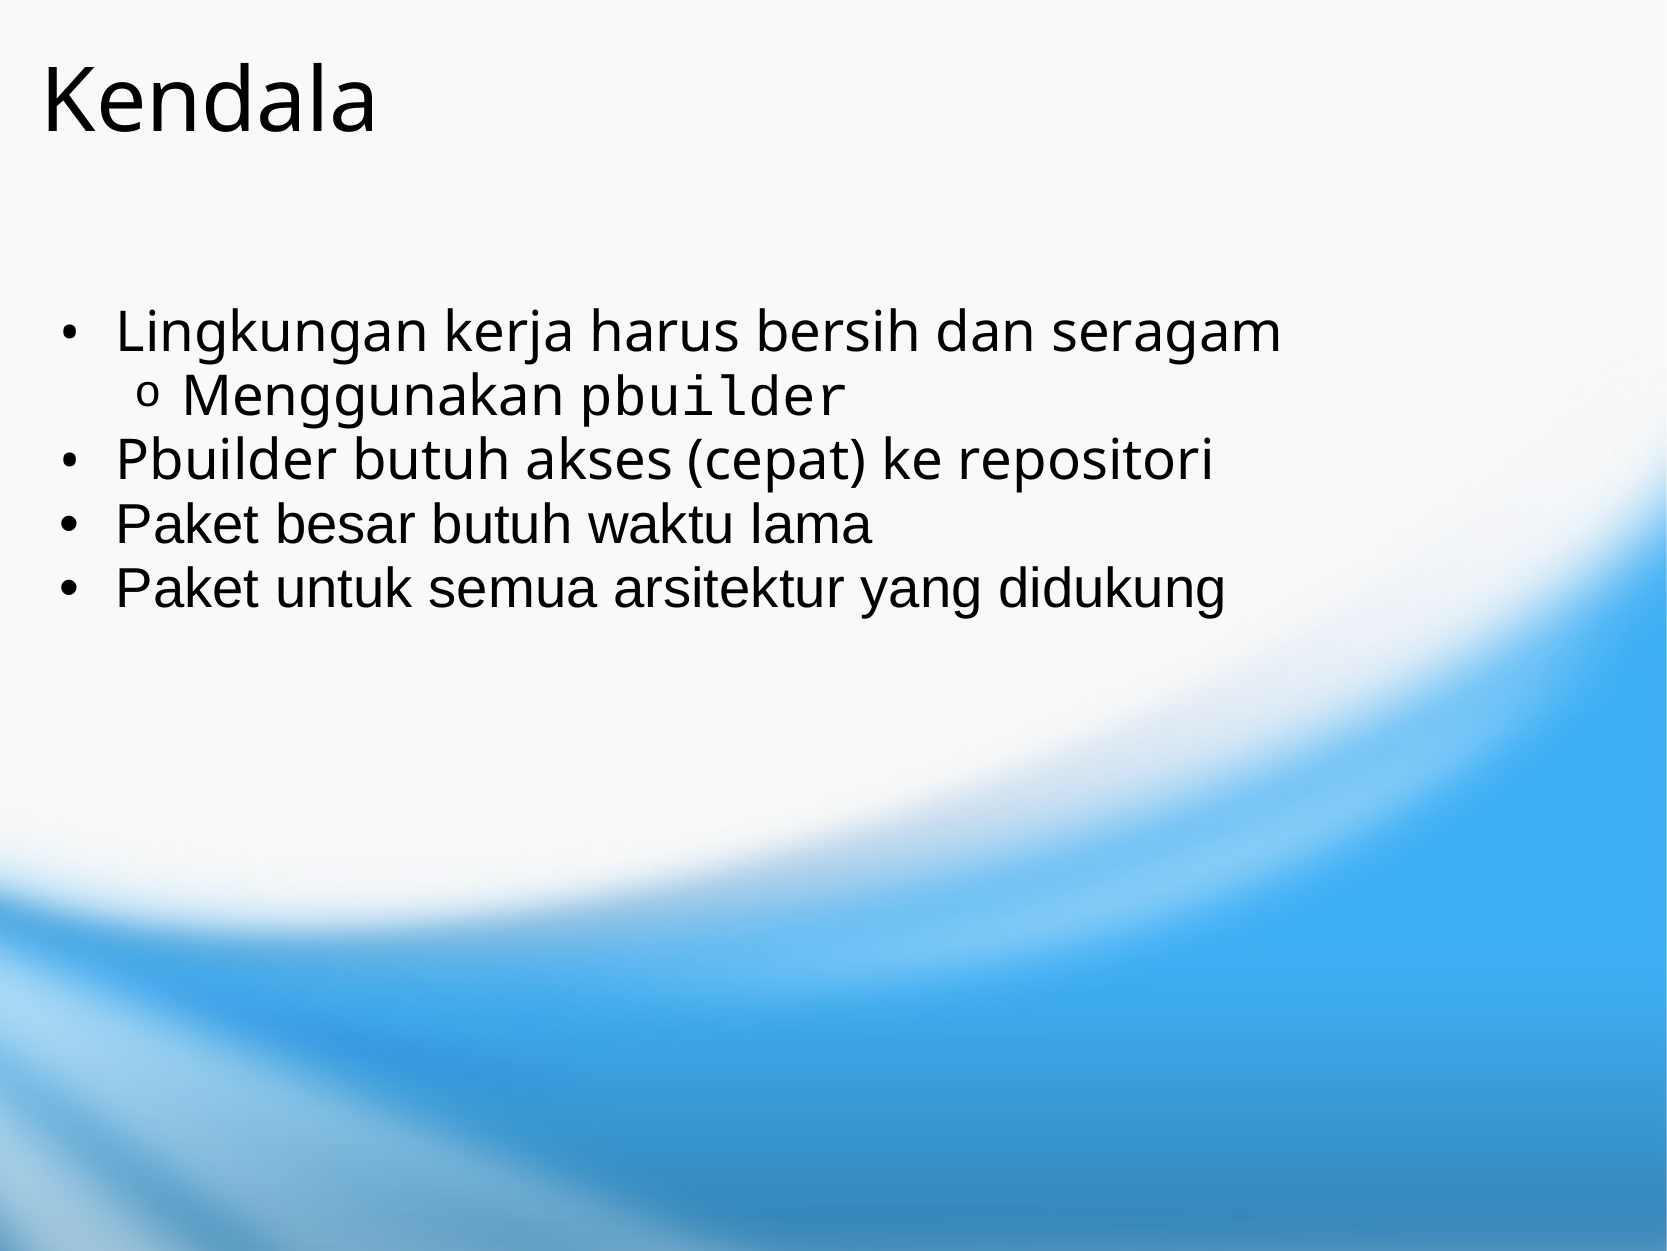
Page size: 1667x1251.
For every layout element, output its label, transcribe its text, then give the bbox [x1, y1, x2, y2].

picture [0, 0, 1667, 1251]
title Kendala [40, 50, 1627, 201]
list Lingkungan kerja harus bersih dan seragam Menggunakan pbuilder Pbuilder butuh akses (cepat) ke repositori Paket besar butuh waktu lama Paket untuk semua arsitektur yang didukung [40, 300, 1627, 1201]
